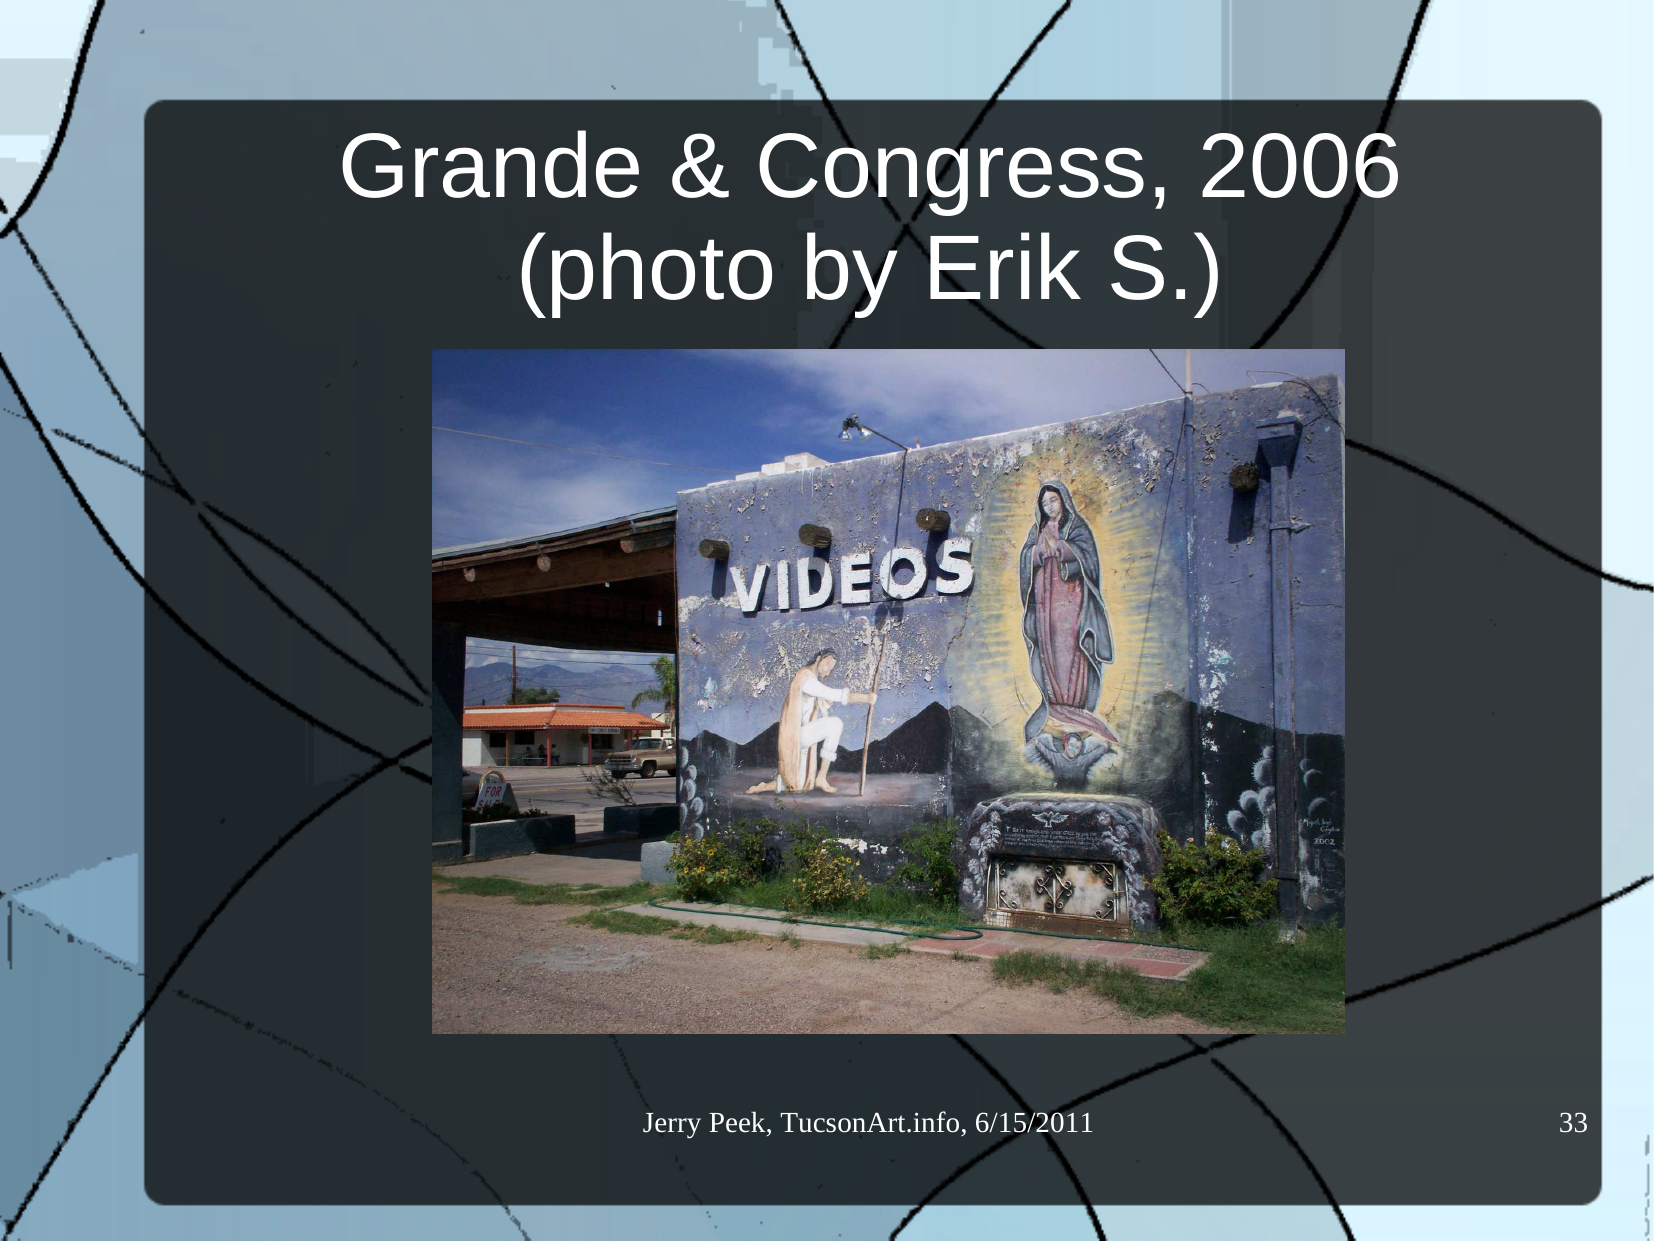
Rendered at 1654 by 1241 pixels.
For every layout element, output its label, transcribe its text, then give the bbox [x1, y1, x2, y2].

title Grande & Congress, 2006 (photo by Erik S.) [159, 108, 1583, 325]
picture [0, 0, 1654, 1241]
